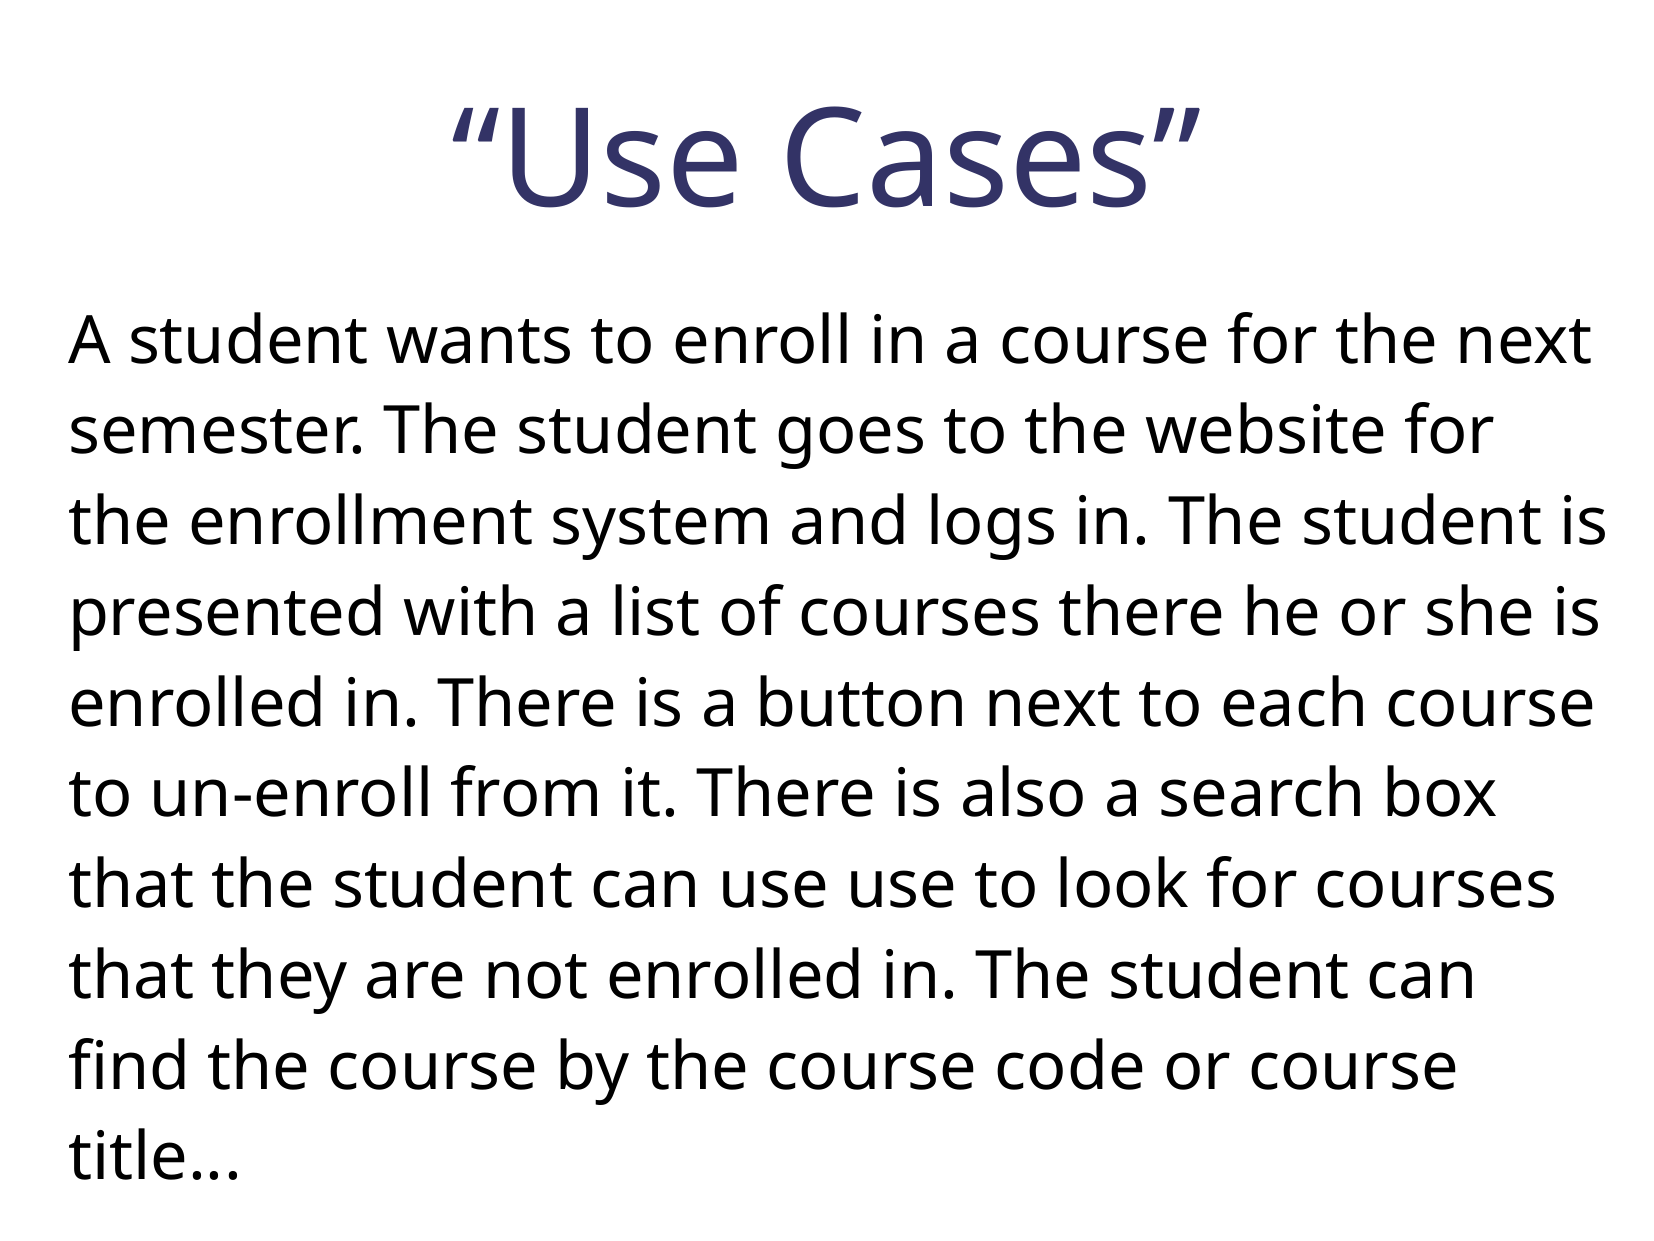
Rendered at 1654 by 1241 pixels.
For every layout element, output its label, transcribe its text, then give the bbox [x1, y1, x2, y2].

title “Use Cases” [82, 56, 1571, 250]
subtitle A student wants to enroll in a course for the next semester. The student goes to the website for the enrollment system and logs in. The student is presented with a list of courses there he or she is enrolled in. There is a button next to each course to un-enroll from it. There is also a search box that the student can use use to look for courses that they are not enrolled in. The student can find the course by the course code or course title... [68, 291, 1613, 1184]
